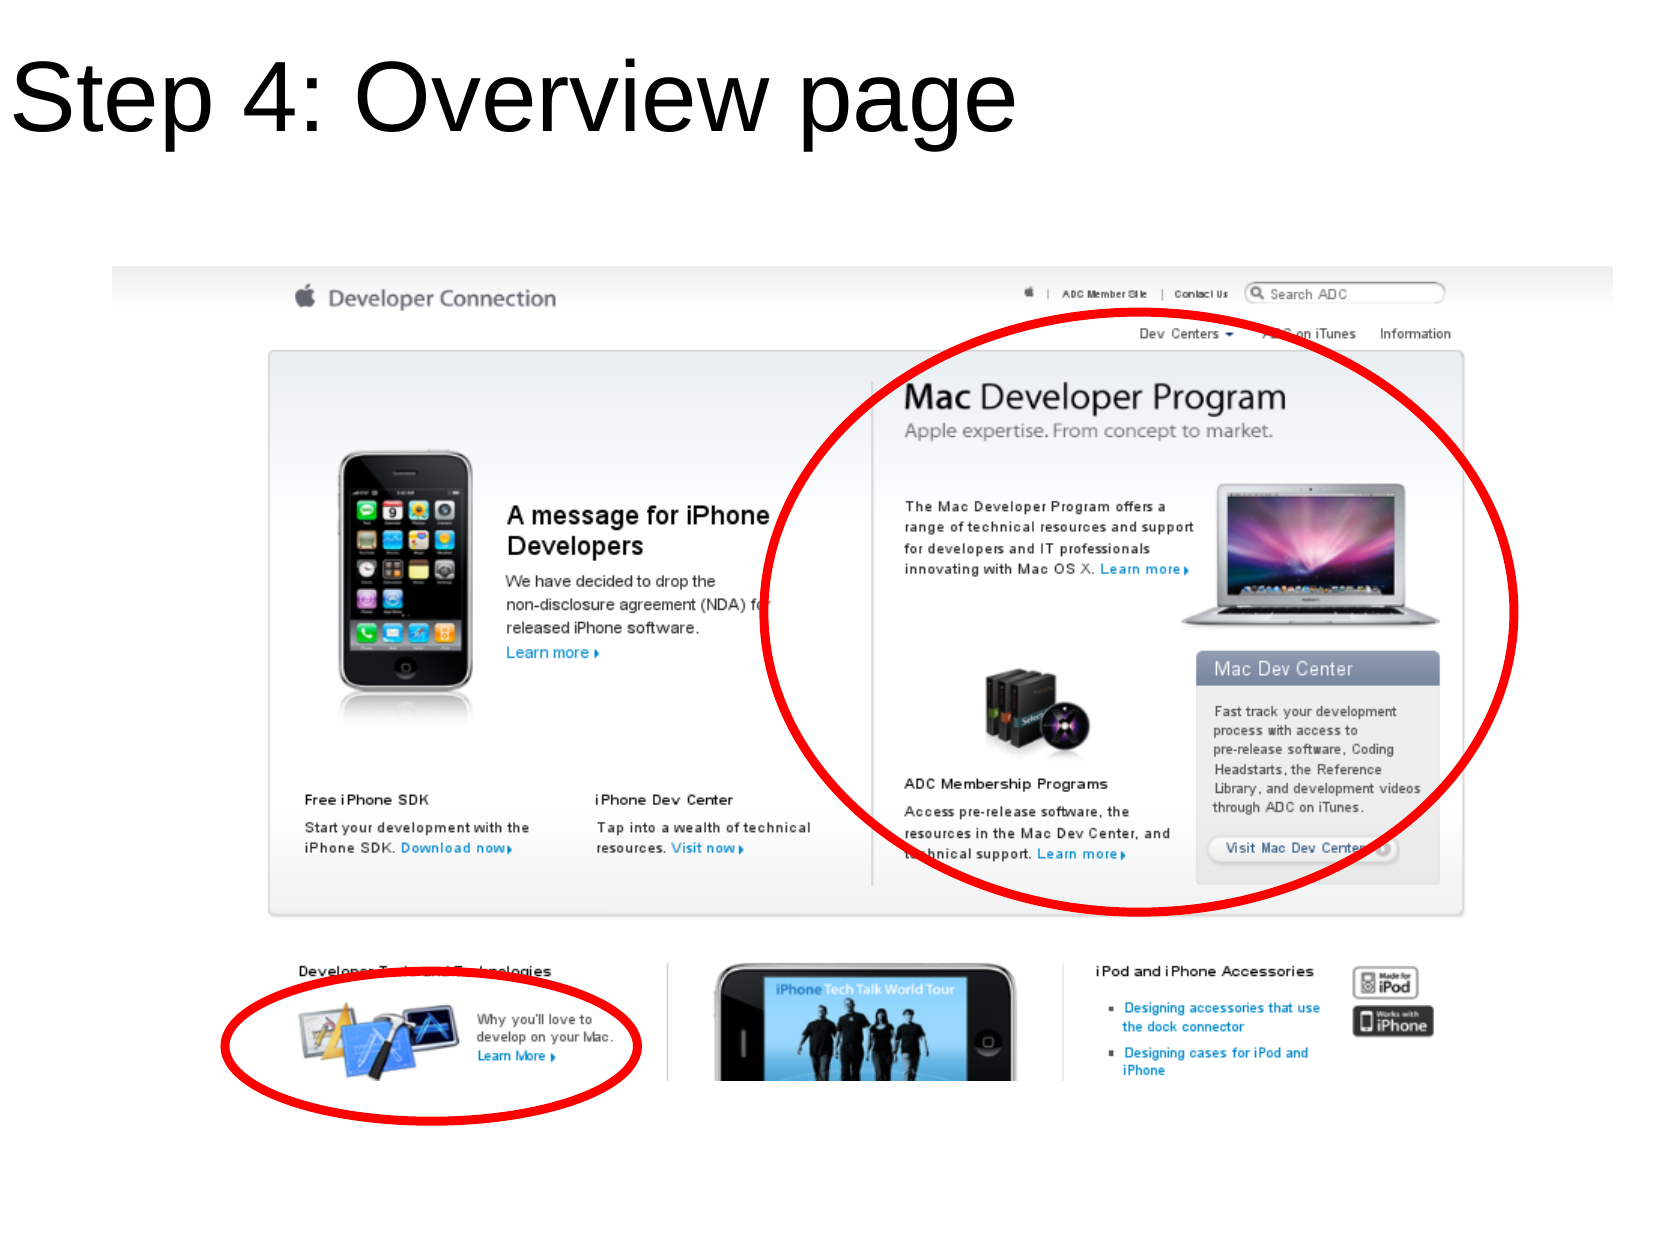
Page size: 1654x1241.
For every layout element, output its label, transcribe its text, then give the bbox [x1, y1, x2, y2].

picture [112, 266, 1613, 1081]
text_box Step 4: Overview page [0, 29, 1040, 165]
picture [230, 976, 632, 1081]
